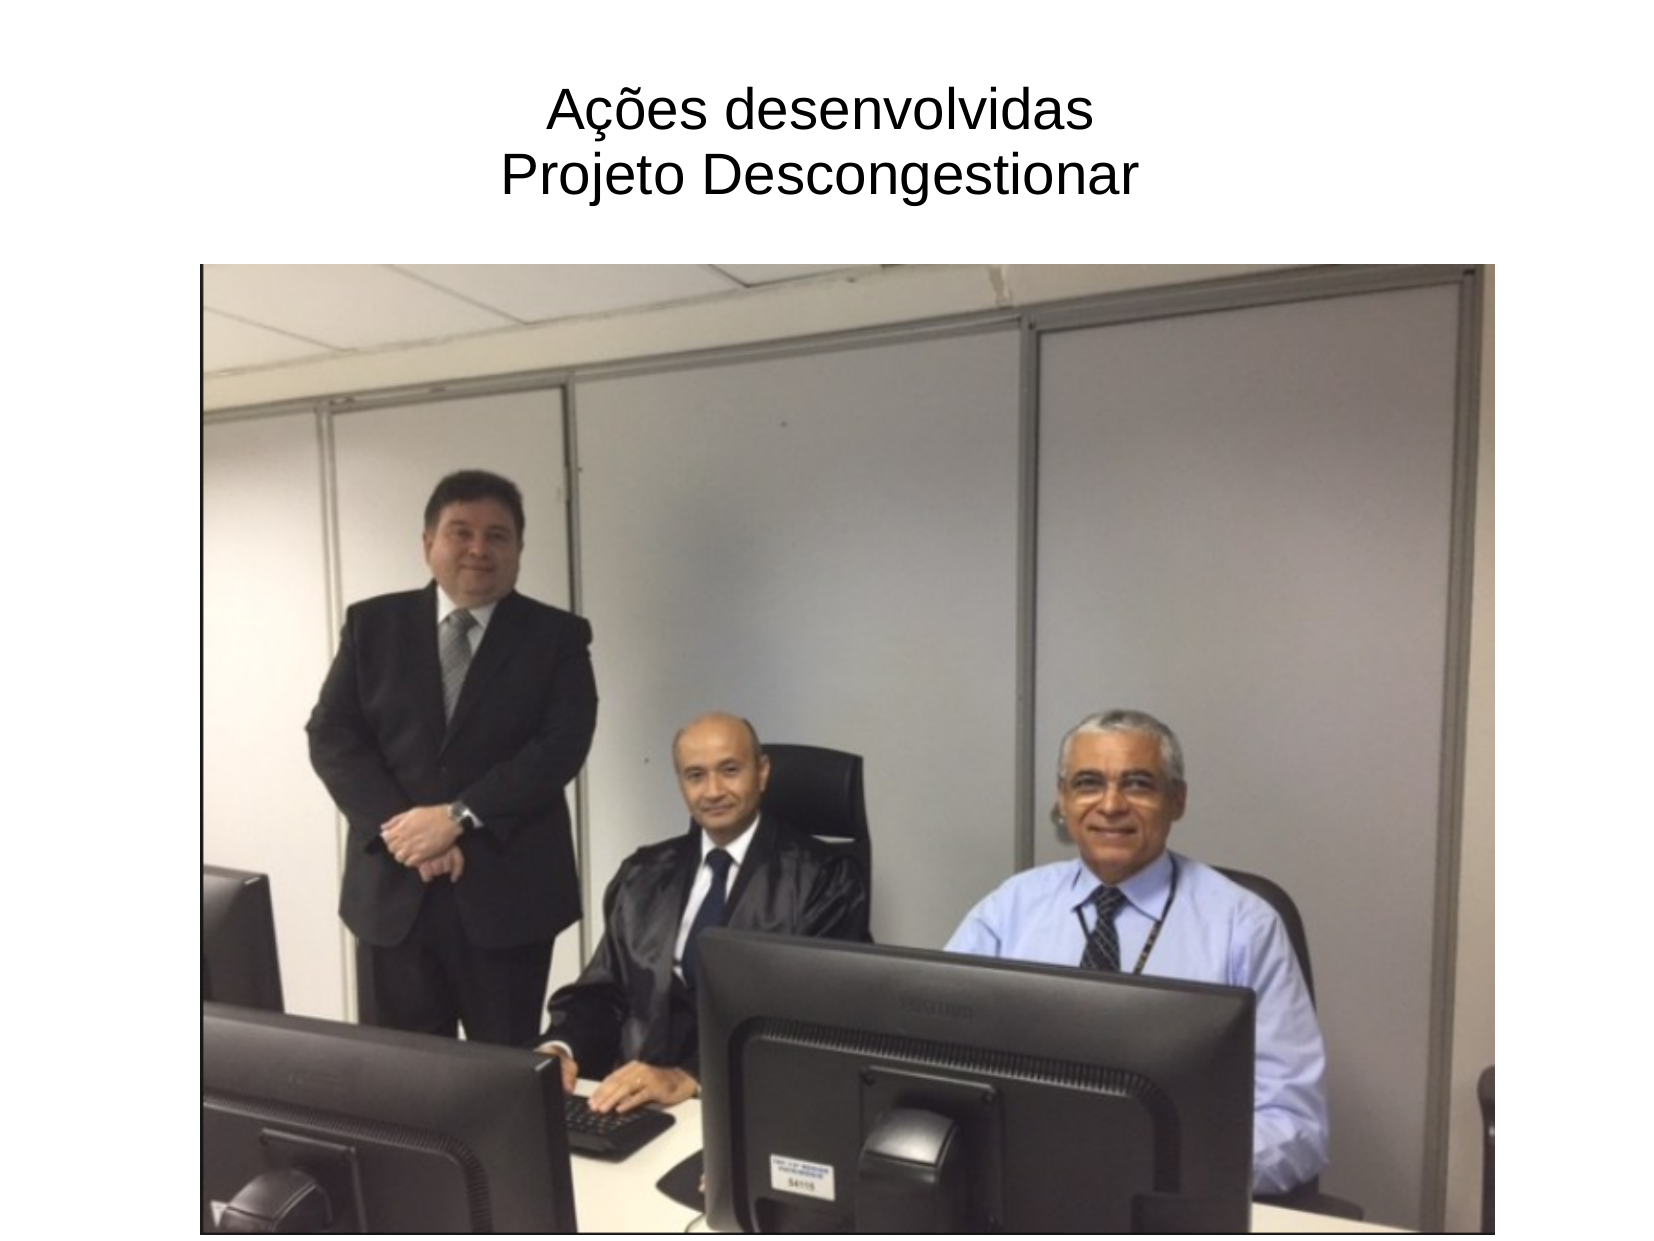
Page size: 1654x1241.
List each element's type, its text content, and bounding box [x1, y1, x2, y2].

title Ações desenvolvidas Projeto Descongestionar [82, 36, 1559, 249]
picture [200, 264, 1495, 1235]
